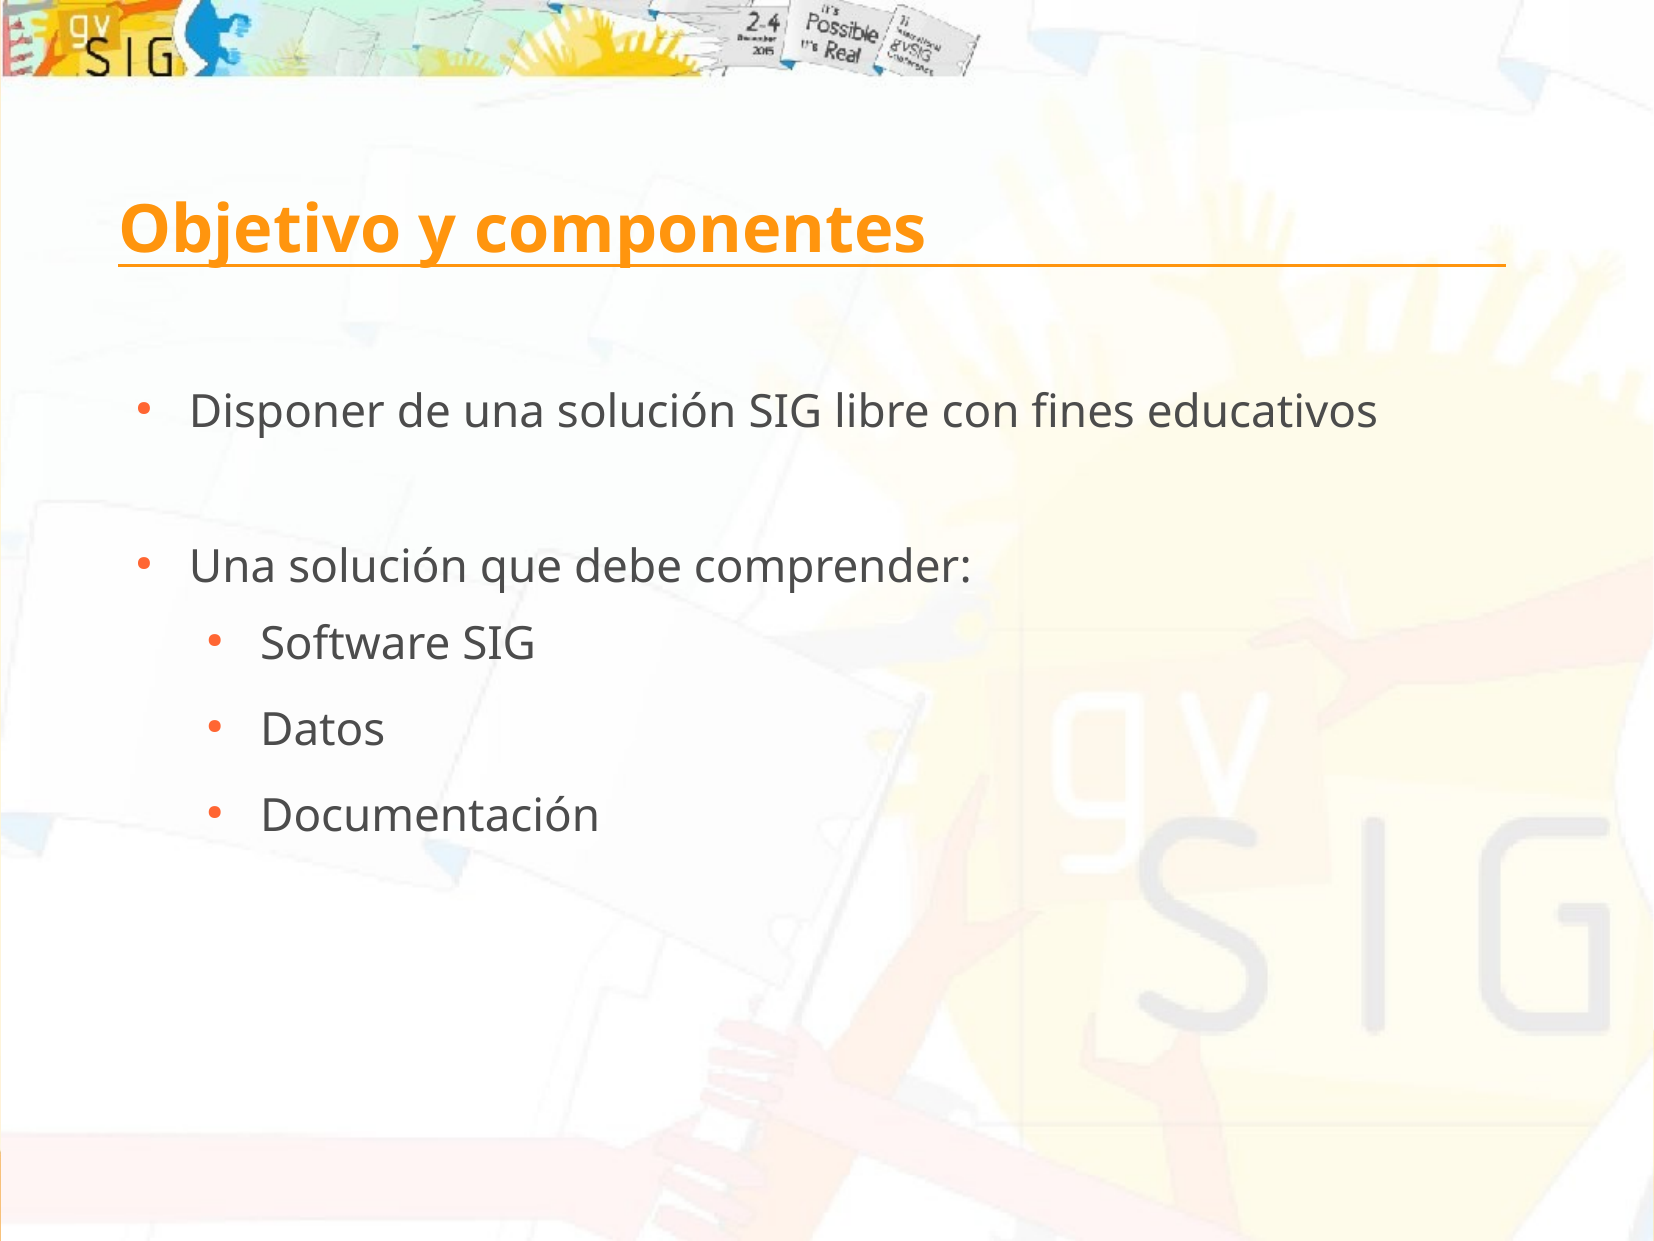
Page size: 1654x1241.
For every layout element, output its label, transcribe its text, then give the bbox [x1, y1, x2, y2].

title Objetivo y componentes [118, 177, 1607, 276]
picture [0, 0, 1654, 1241]
list Disponer de una solución SIG libre con fines educativos Una solución que debe comprender: Software SIG Datos Documentación [118, 301, 1506, 860]
